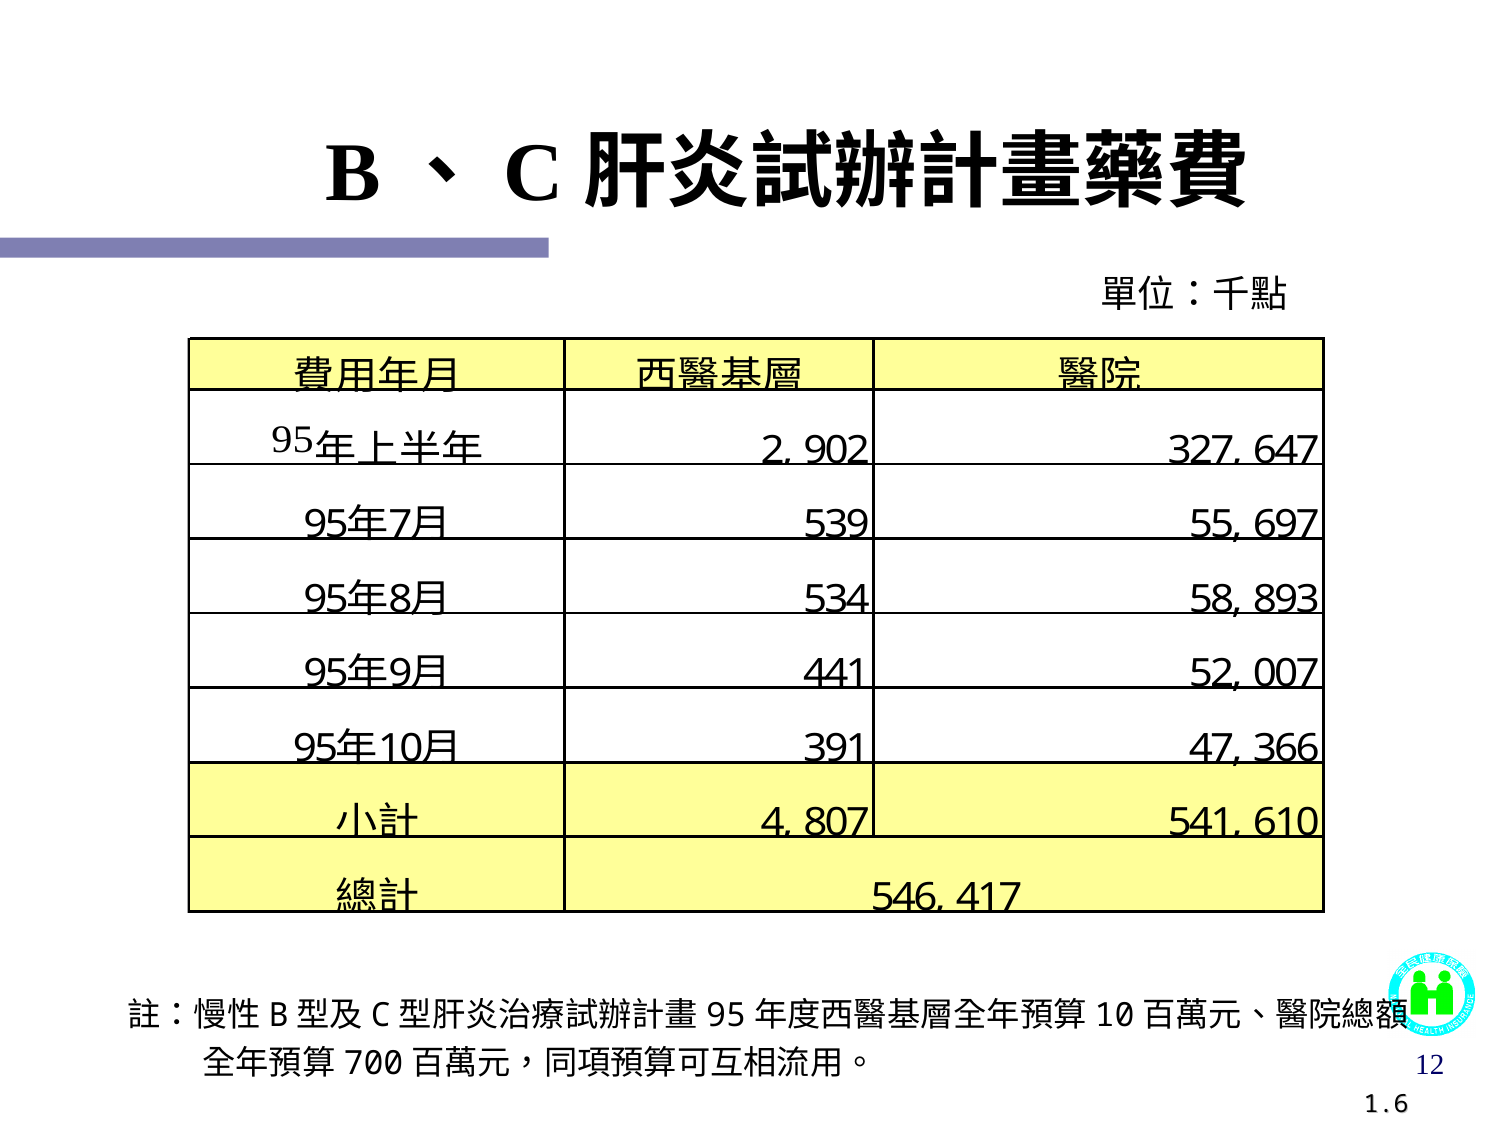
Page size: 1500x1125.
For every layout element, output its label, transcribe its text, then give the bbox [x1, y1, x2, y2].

title B、C肝炎試辦計畫藥費 [150, 99, 1426, 225]
text_box 註：慢性B型及C型肝炎治療試辦計畫95年度西醫基層全年預算10百萬元、醫院總額 全年預算700百萬元，同項預算可互相流用。 1.6 [112, 985, 1426, 1125]
text_box 單位：千點 [1050, 262, 1338, 323]
picture [187, 337, 1326, 913]
text_box [1426, 1037, 1476, 1125]
